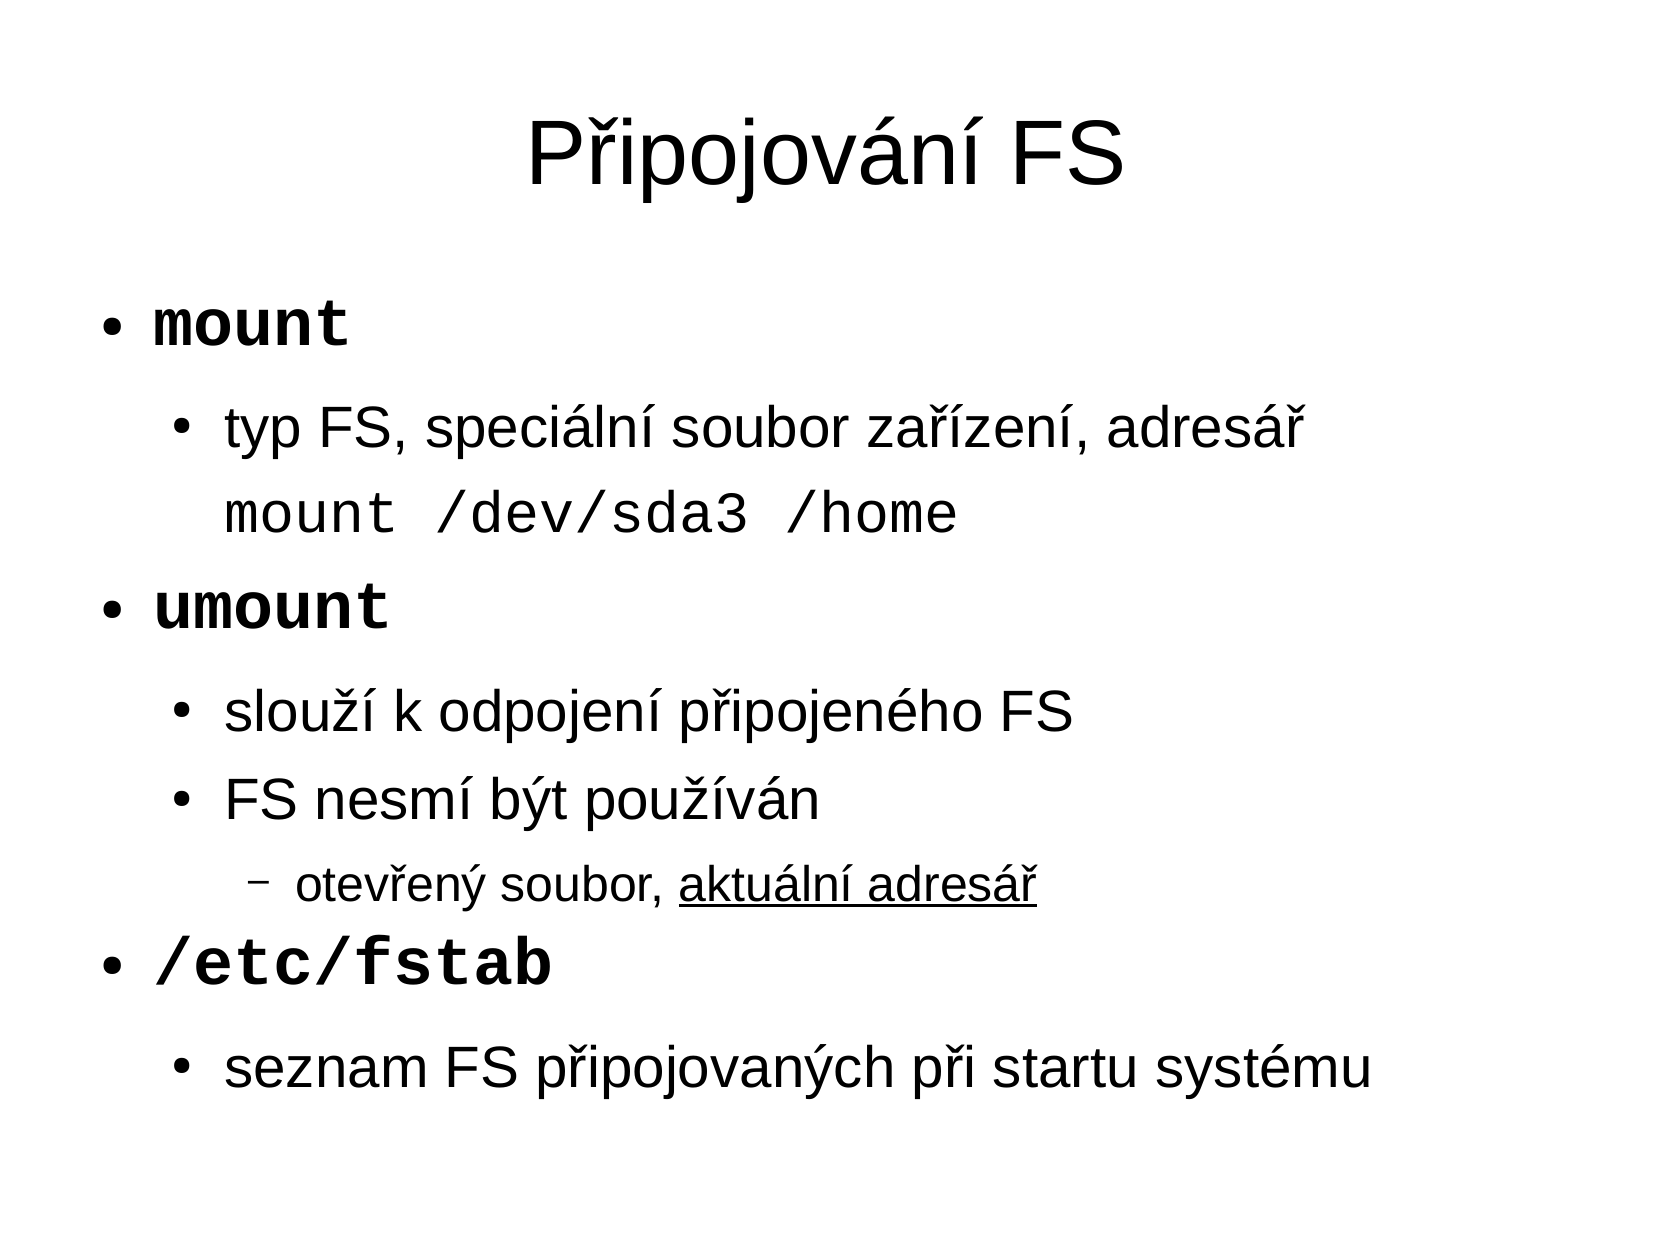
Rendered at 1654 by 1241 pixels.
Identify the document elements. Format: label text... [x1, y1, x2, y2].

list mount typ FS, speciální soubor zařízení, adresář mount /dev/sda3 /home umount slouží k odpojení připojeného FS FS nesmí být používán otevřený soubor, aktuální adresář /etc/fstab seznam FS připojovaných při startu systému [82, 290, 1571, 1096]
title Připojování FS [82, 56, 1571, 250]
